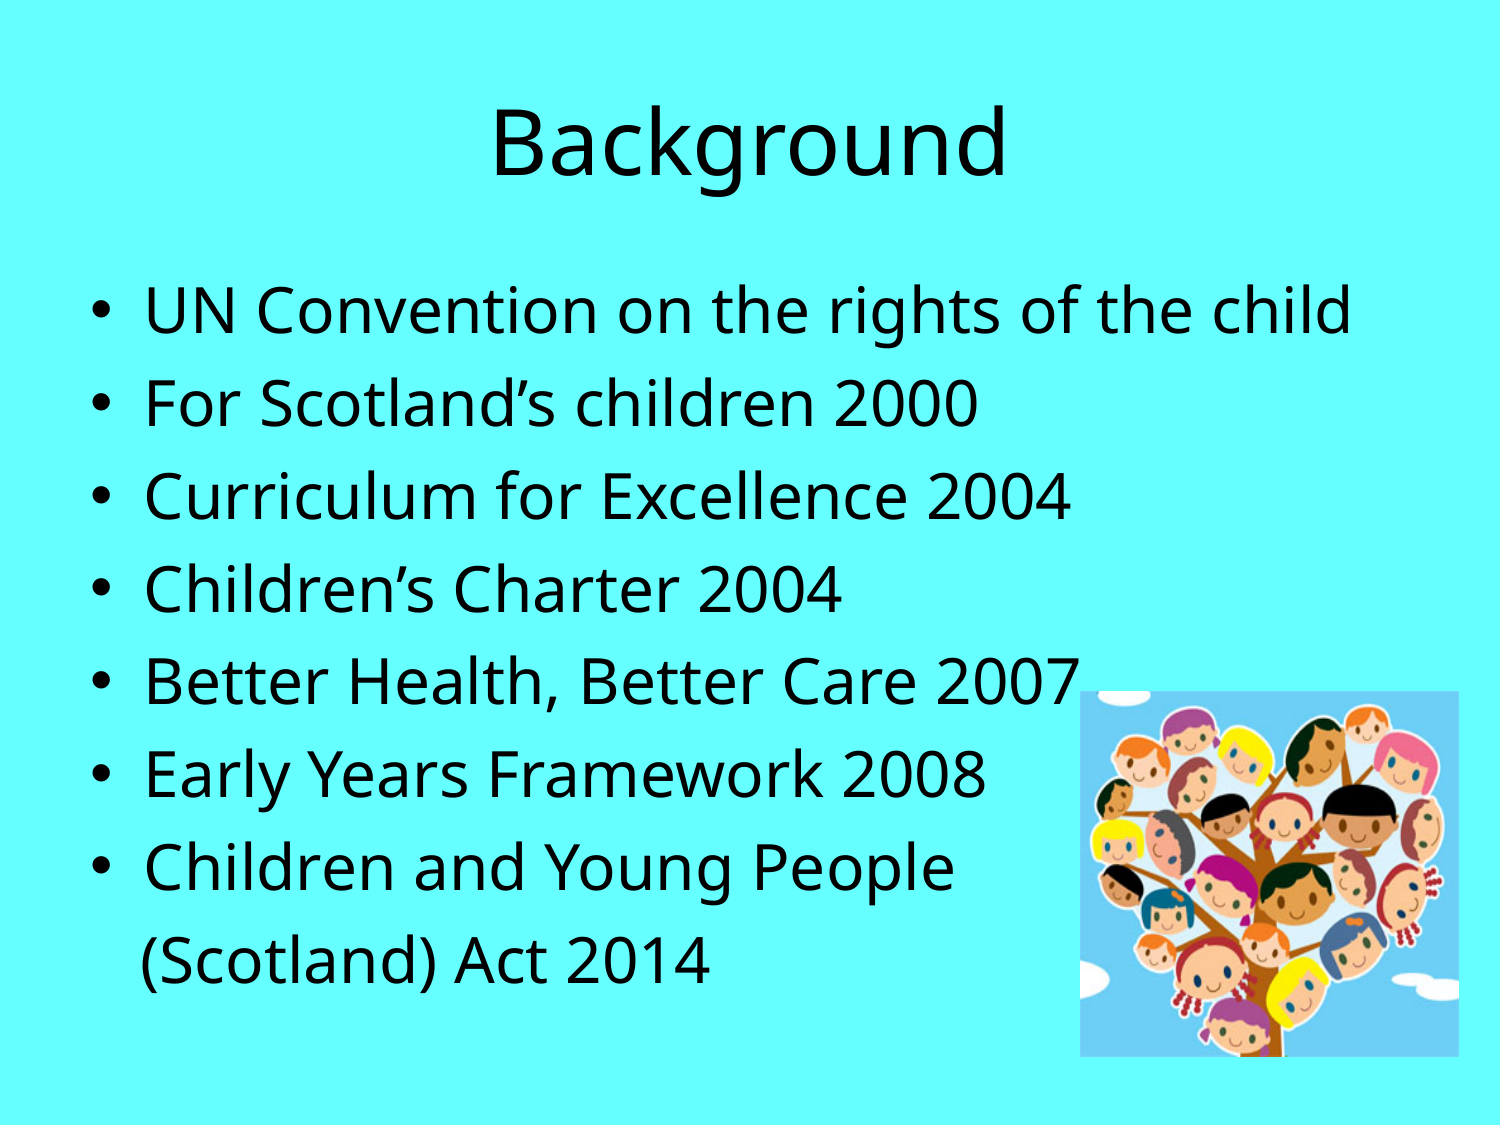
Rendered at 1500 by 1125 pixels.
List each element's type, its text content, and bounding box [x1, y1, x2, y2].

picture [1080, 691, 1459, 1057]
list UN Convention on the rights of the child For Scotland’s children 2000 Curriculum for Excellence 2004 Children’s Charter 2004 Better Health, Better Care 2007 Early Years Framework 2008 Children and Young People (Scotland) Act 2014 [75, 262, 1426, 1005]
title Background [75, 45, 1426, 233]
